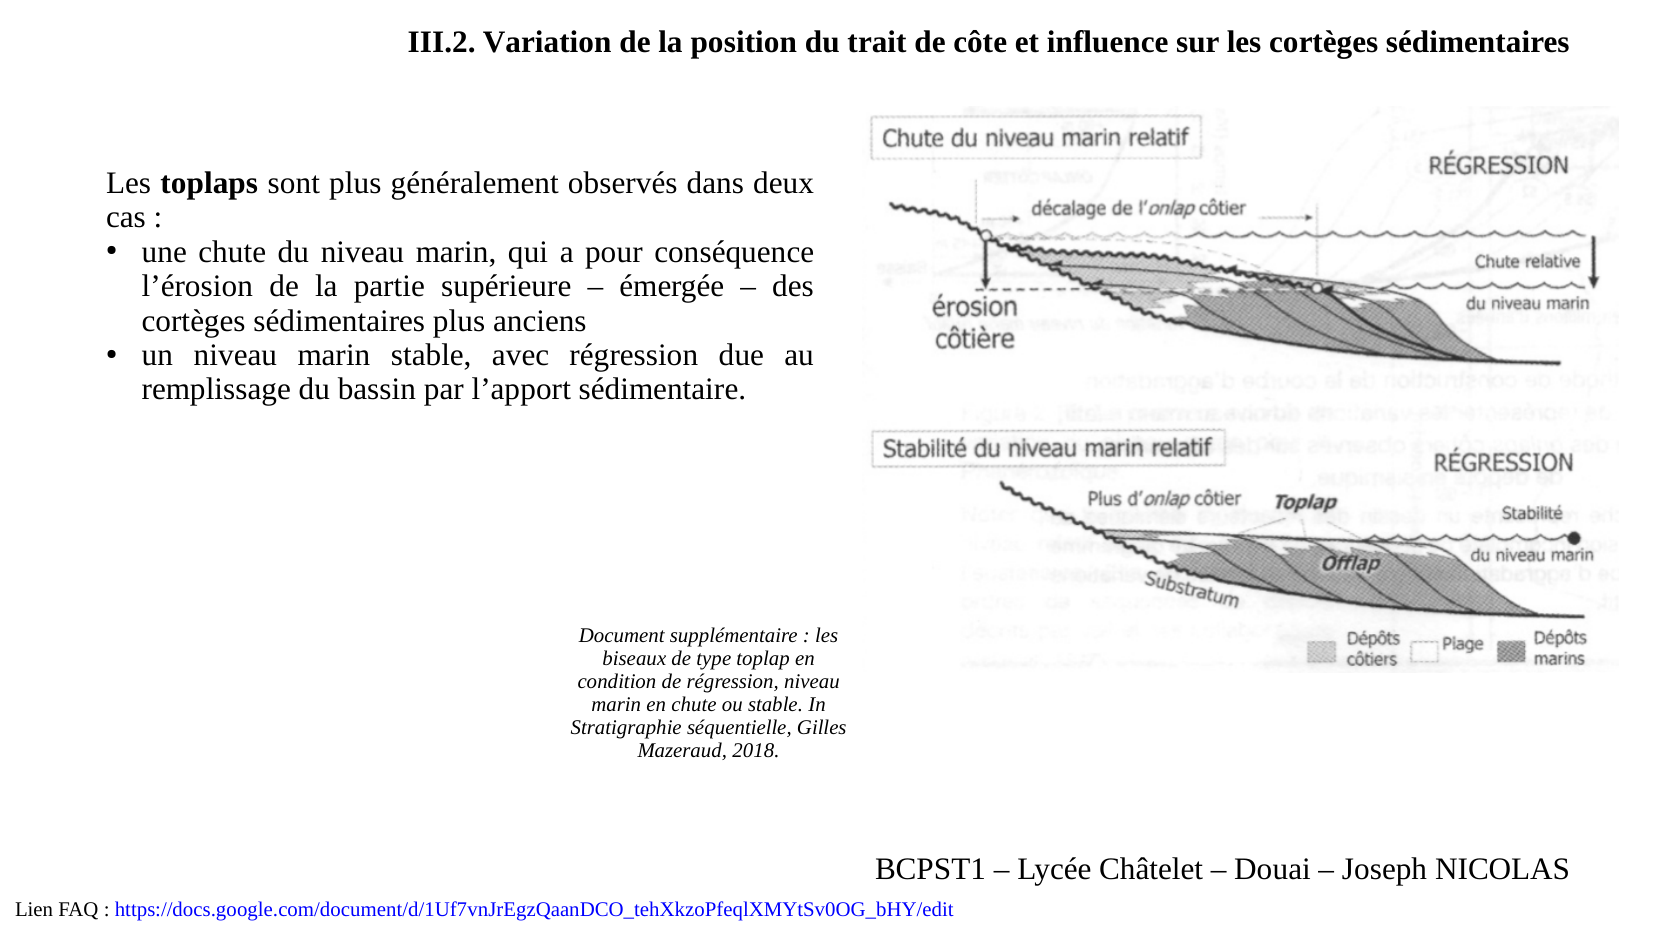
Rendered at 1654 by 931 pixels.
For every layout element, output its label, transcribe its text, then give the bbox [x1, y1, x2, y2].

text_box Document supplémentaire : les biseaux de type toplap en condition de régression, niveau marin en chute ou stable. In Stratigraphie séquentielle, Gilles Mazeraud, 2018. [566, 624, 851, 763]
text_box Les toplaps sont plus généralement observés dans deux cas : une chute du niveau marin, qui a pour conséquence l’érosion de la partie supérieure – émergée – des cortèges sédimentaires plus anciens un niveau marin stable, avec régression due au remplissage du bassin par l’apport sédimentaire. [106, 165, 815, 752]
picture [862, 106, 1619, 673]
text_box Lien FAQ : https://docs.google.com/document/d/1Uf7vnJrEgzQaanDCO_tehXkzoPfeqlXMYtSv0OG_bHY/edit [0, 897, 993, 931]
text_box BCPST1 – Lycée Châtelet – Douai – Joseph NICOLAS [637, 832, 1571, 905]
text_box III.2. Variation de la position du trait de côte et influence sur les cortèges sédimentaires [401, 5, 1572, 78]
